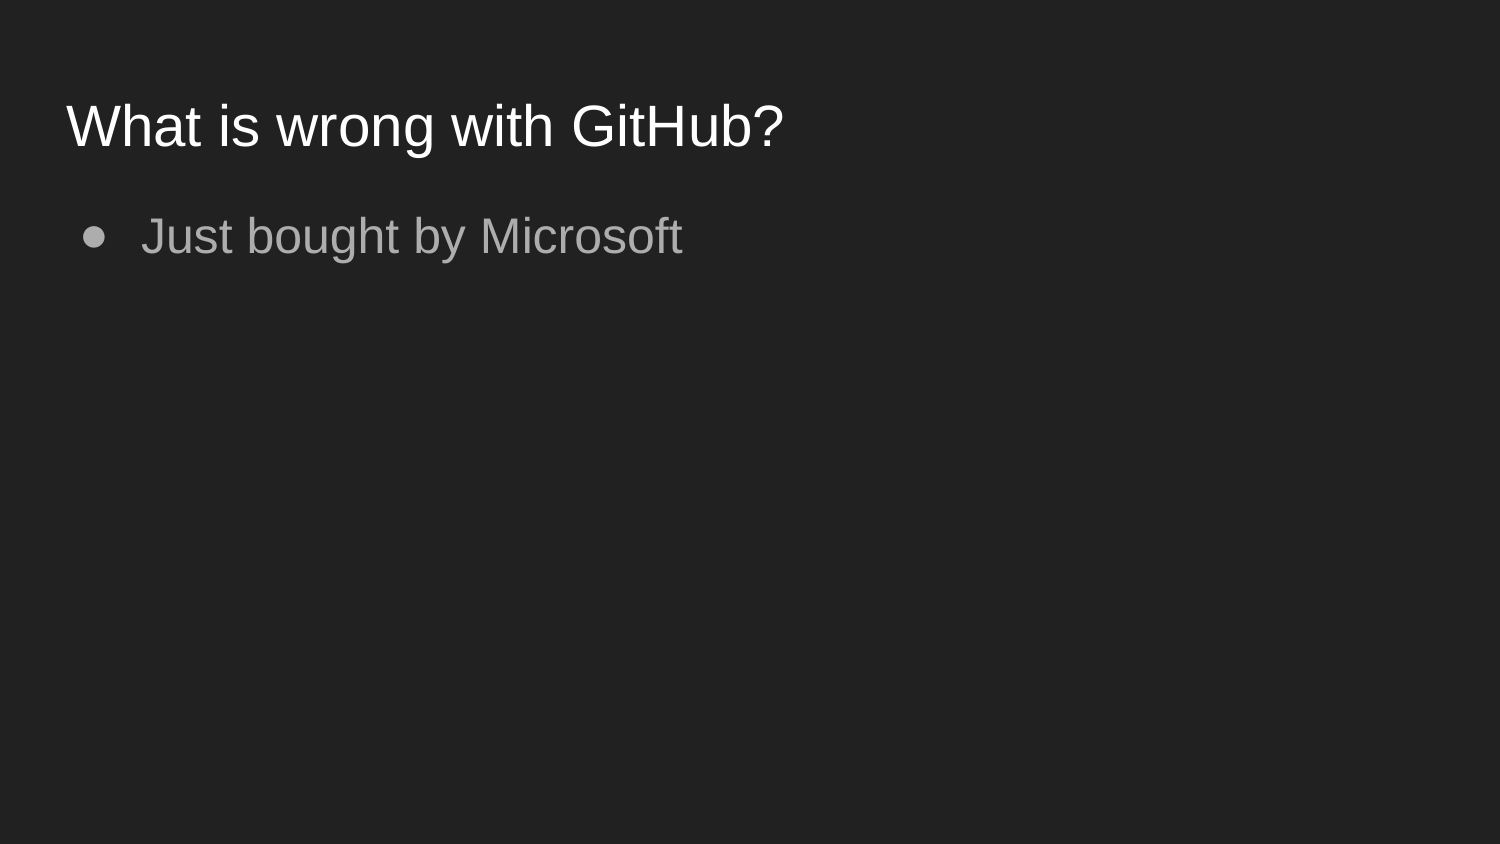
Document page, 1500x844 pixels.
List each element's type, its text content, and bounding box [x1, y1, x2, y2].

title What is wrong with GitHub? [51, 72, 1449, 167]
list Just bought by Microsoft [51, 189, 1449, 750]
